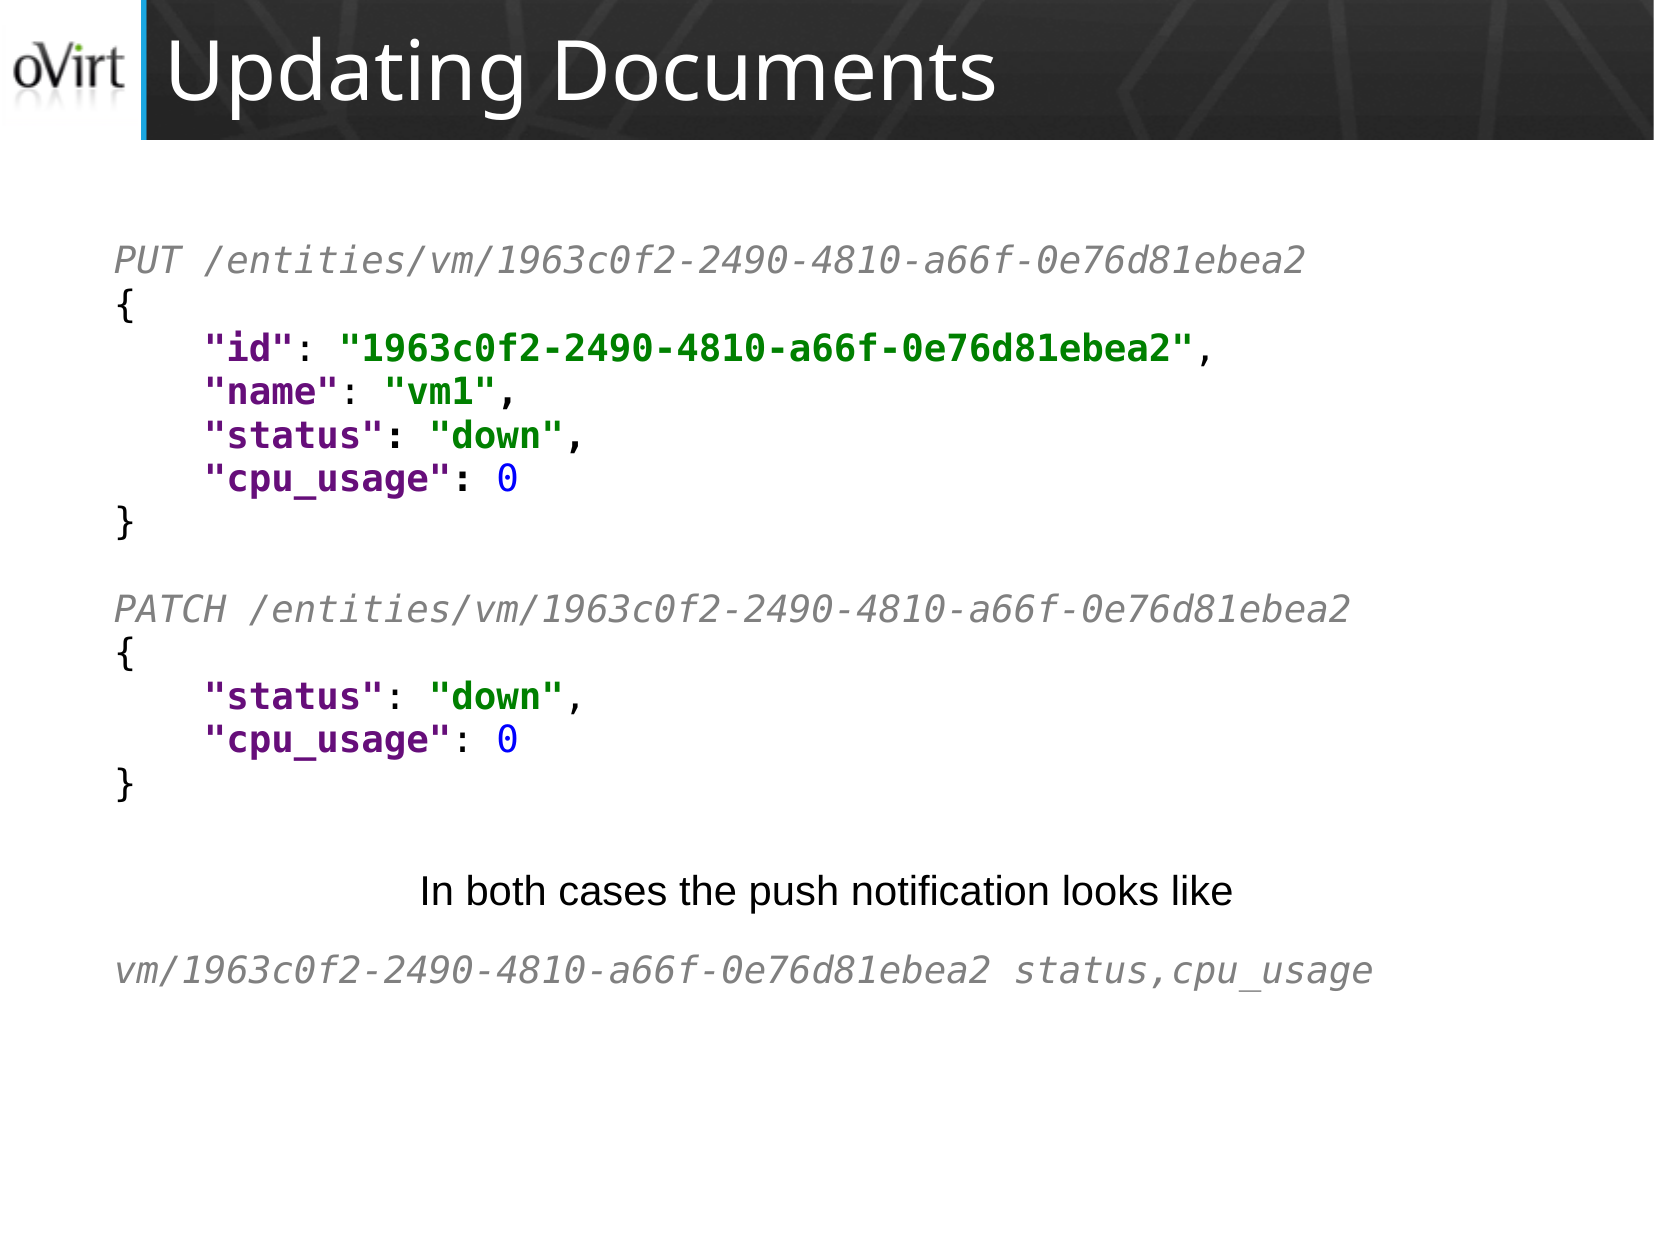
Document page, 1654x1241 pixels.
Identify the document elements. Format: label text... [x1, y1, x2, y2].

text_box In both cases the push notification looks like [404, 859, 1249, 922]
text_box vm/1963c0f2-2490-4810-a66f-0e76d81ebea2 status,cpu_usage [99, 941, 1555, 1043]
text_box PUT /entities/vm/1963c0f2-2490-4810-a66f-0e76d81ebea2 { "id": "1963c0f2-2490-4810-a66f-0e76d81ebea2", "name": "vm1", "status": "down", "cpu_usage": 0 } PATCH /entities/vm/1963c0f2-2490-4810-a66f-0e76d81ebea2 { "status": "down", "cpu_usage": 0 } [99, 231, 1555, 813]
picture [0, 0, 1654, 140]
title Updating Documents [164, 18, 1653, 119]
